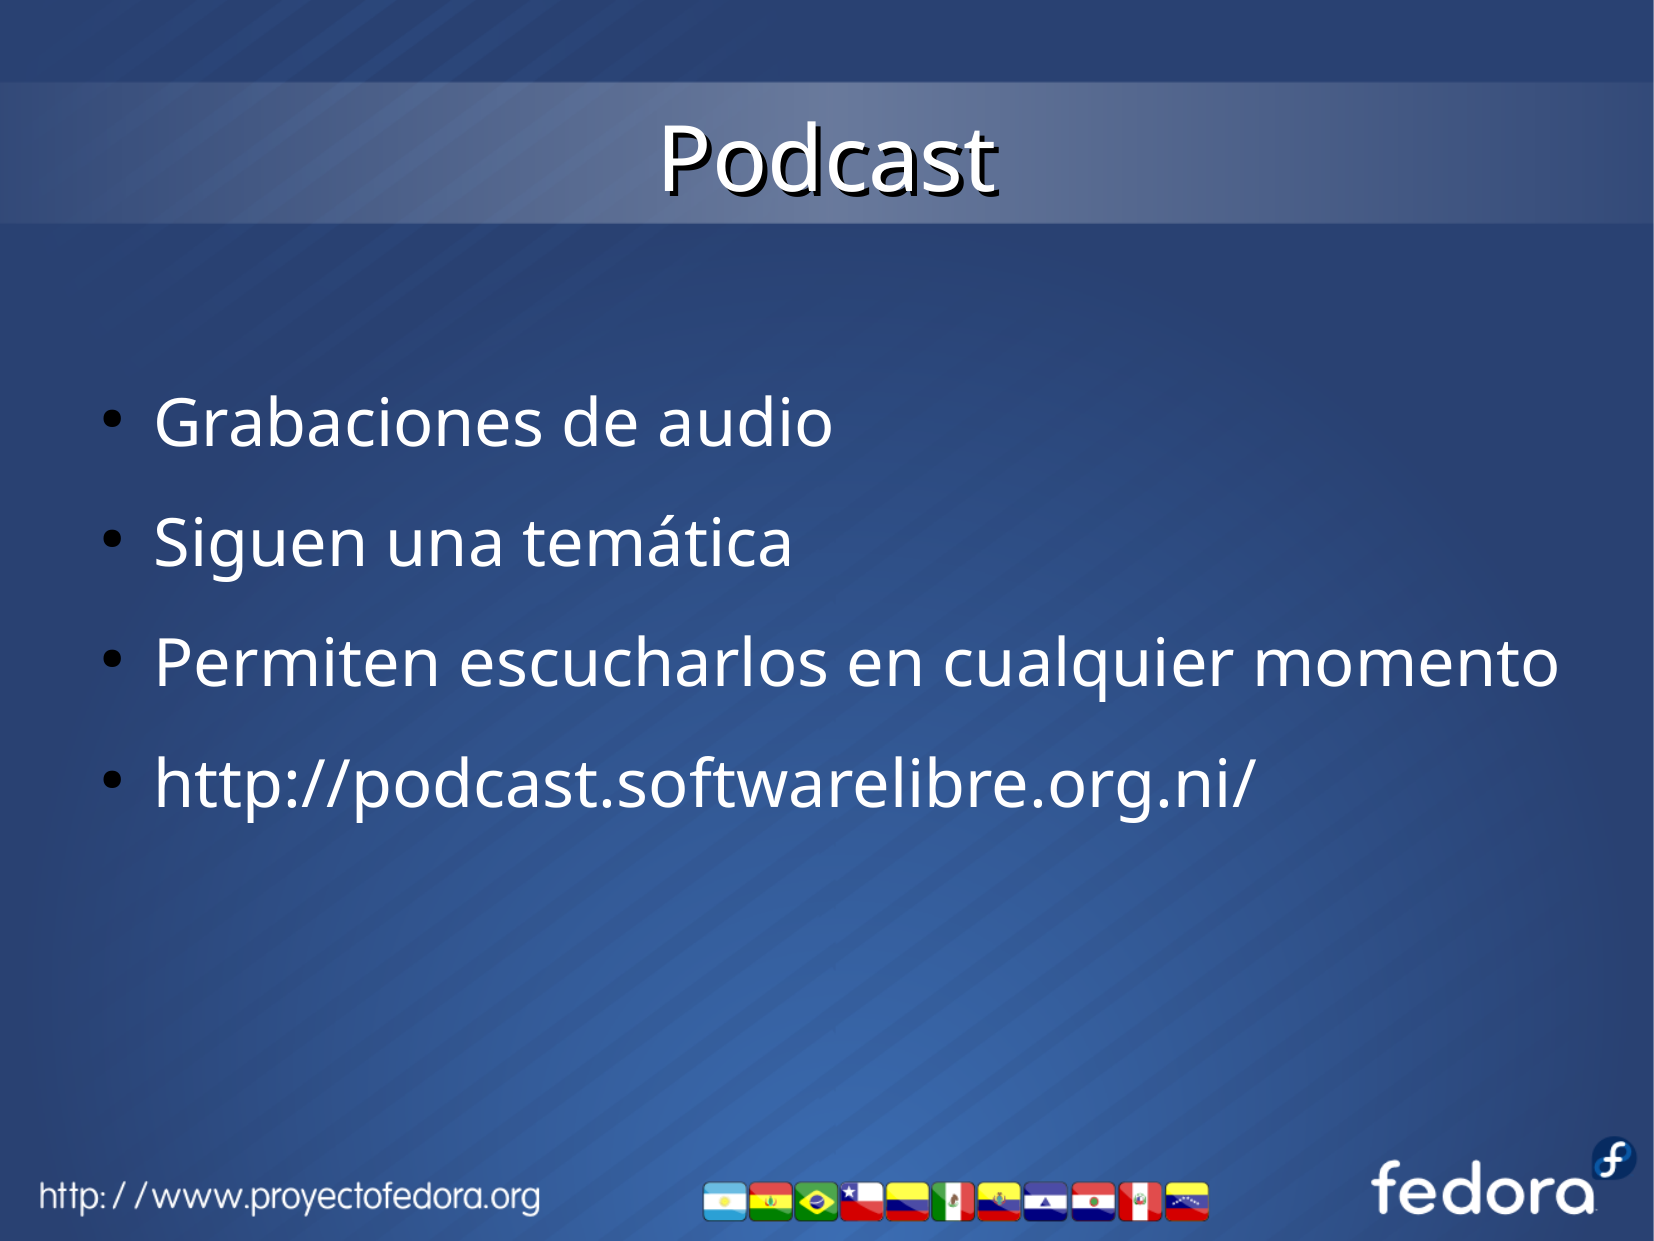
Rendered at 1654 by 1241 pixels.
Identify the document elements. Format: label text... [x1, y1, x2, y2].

picture [0, 0, 1654, 1241]
title Podcast [82, 77, 1571, 236]
list Grabaciones de audio Siguen una temática Permiten escucharlos en cualquier momento http://podcast.softwarelibre.org.ni/ [82, 375, 1571, 1094]
